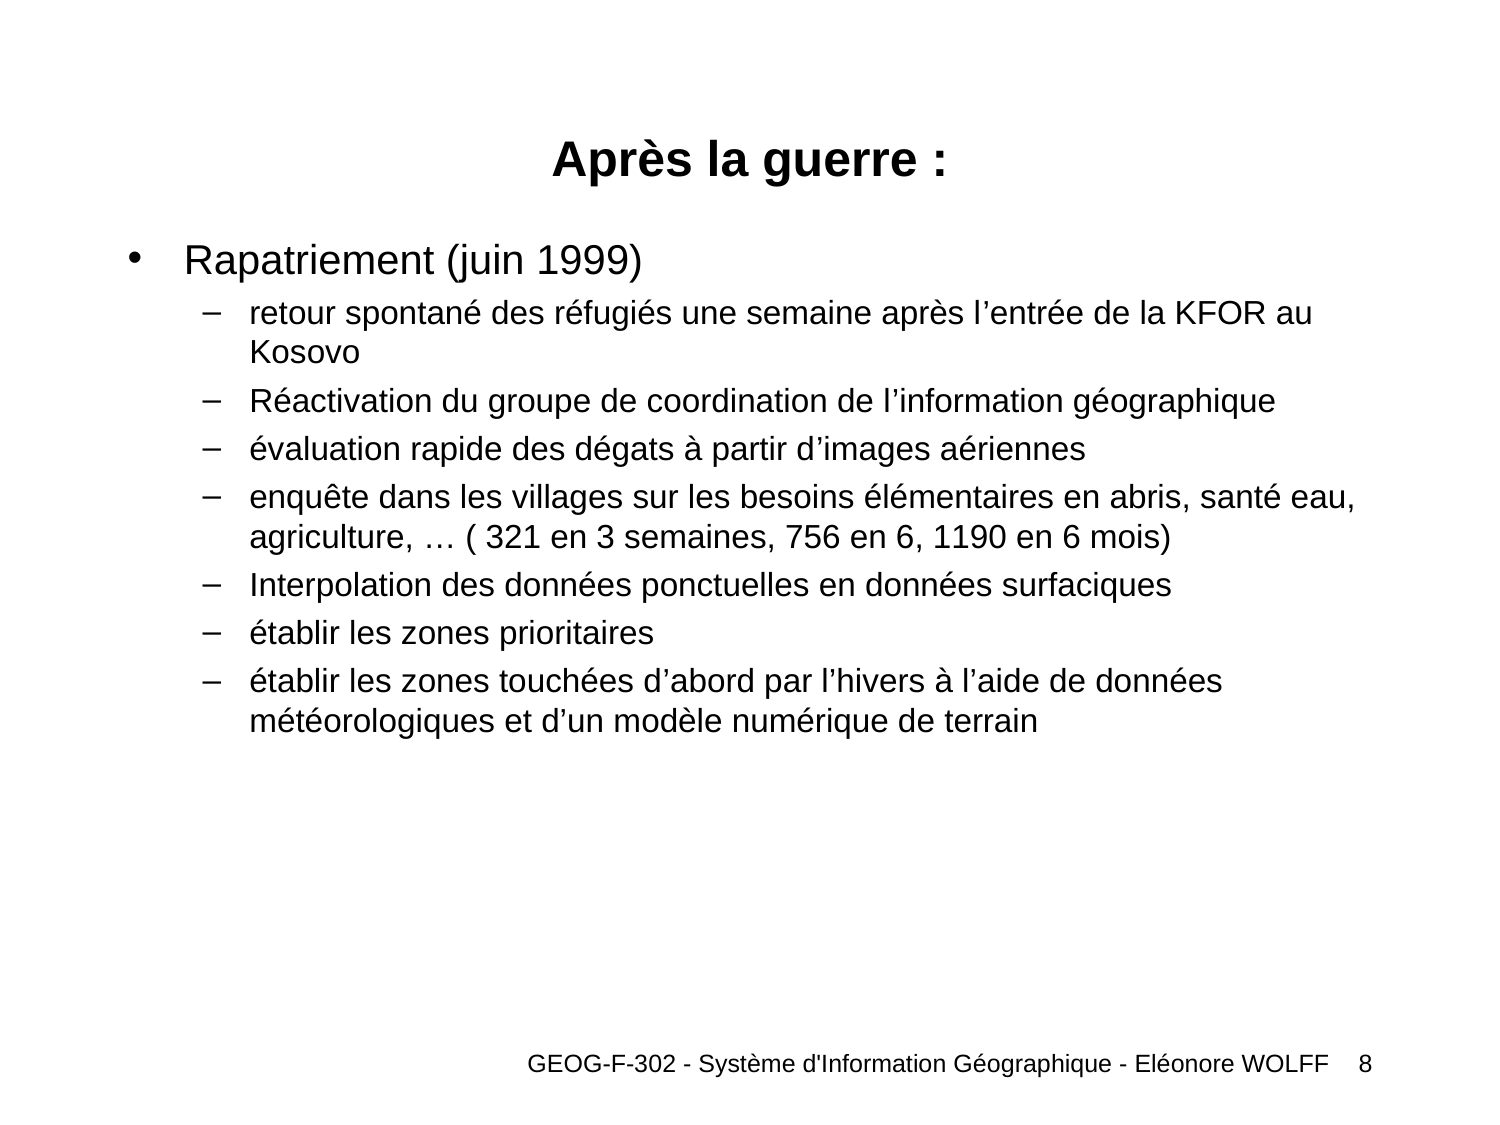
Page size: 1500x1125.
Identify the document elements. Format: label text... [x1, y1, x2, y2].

text_box GEOG-F-302 - Système d'Information Géographique - Eléonore WOLFF [512, 1026, 988, 1101]
title Après la guerre : [112, 99, 1388, 213]
text_box <number> [1074, 1026, 1388, 1101]
list Rapatriement (juin 1999) retour spontané des réfugiés une semaine après l’entrée de la KFOR au Kosovo Réactivation du groupe de coordination de l’information géographique évaluation rapide des dégats à partir d’images aériennes enquête dans les villages sur les besoins élémentaires en abris, santé eau, agriculture, … ( 321 en 3 semaines, 756 en 6, 1190 en 6 mois) Interpolation des données ponctuelles en données surfaciques établir les zones prioritaires établir les zones touchées d’abord par l’hivers à l’aide de données météorologiques et d’un modèle numérique de terrain [112, 224, 1388, 1026]
